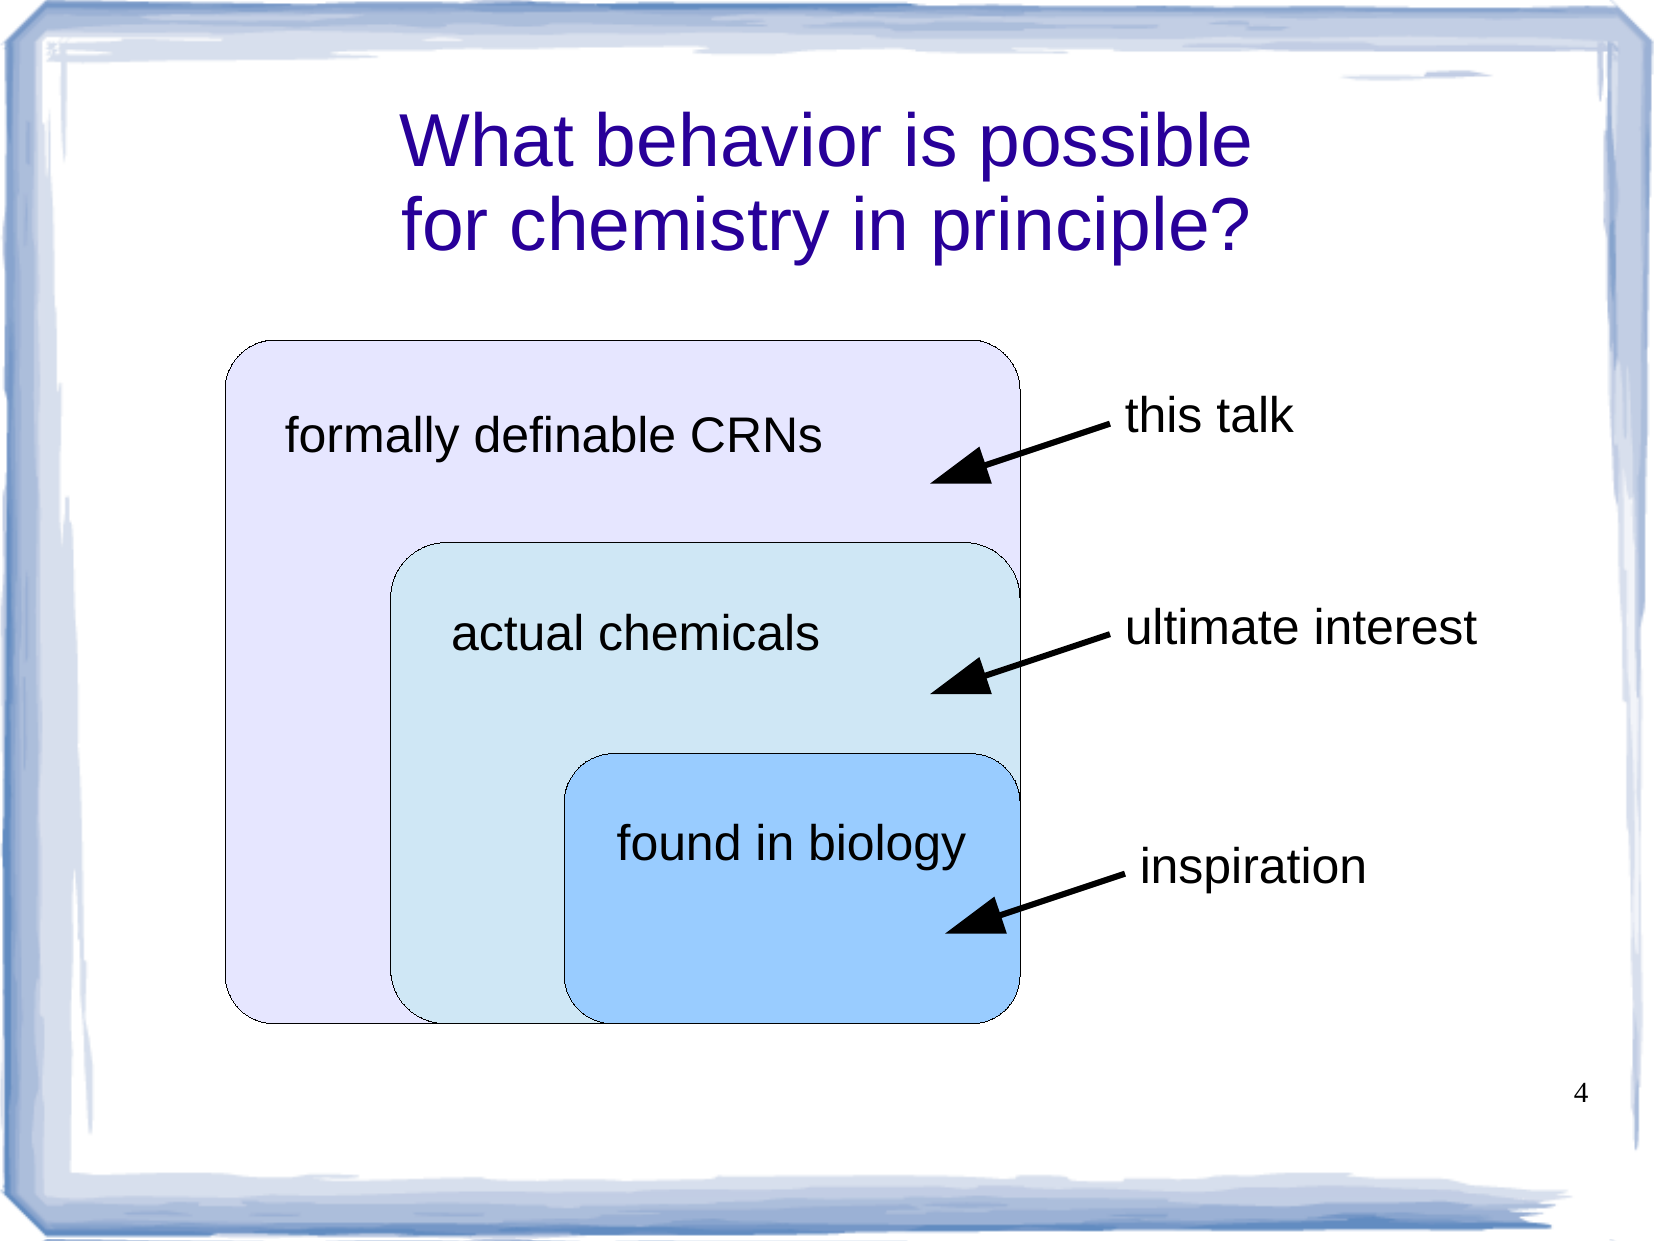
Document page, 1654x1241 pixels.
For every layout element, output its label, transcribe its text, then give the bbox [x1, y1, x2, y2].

text_box formally definable CRNs [270, 400, 916, 472]
text_box this talk [1110, 379, 1546, 452]
title What behavior is possible for chemistry in principle? [82, 78, 1571, 287]
text_box found in biology [601, 807, 1007, 879]
text_box actual chemicals [436, 597, 887, 669]
text_box [225, 340, 1021, 1024]
picture [0, 0, 1654, 1241]
text_box inspiration [1125, 831, 1561, 903]
text_box ultimate interest [1110, 591, 1546, 663]
